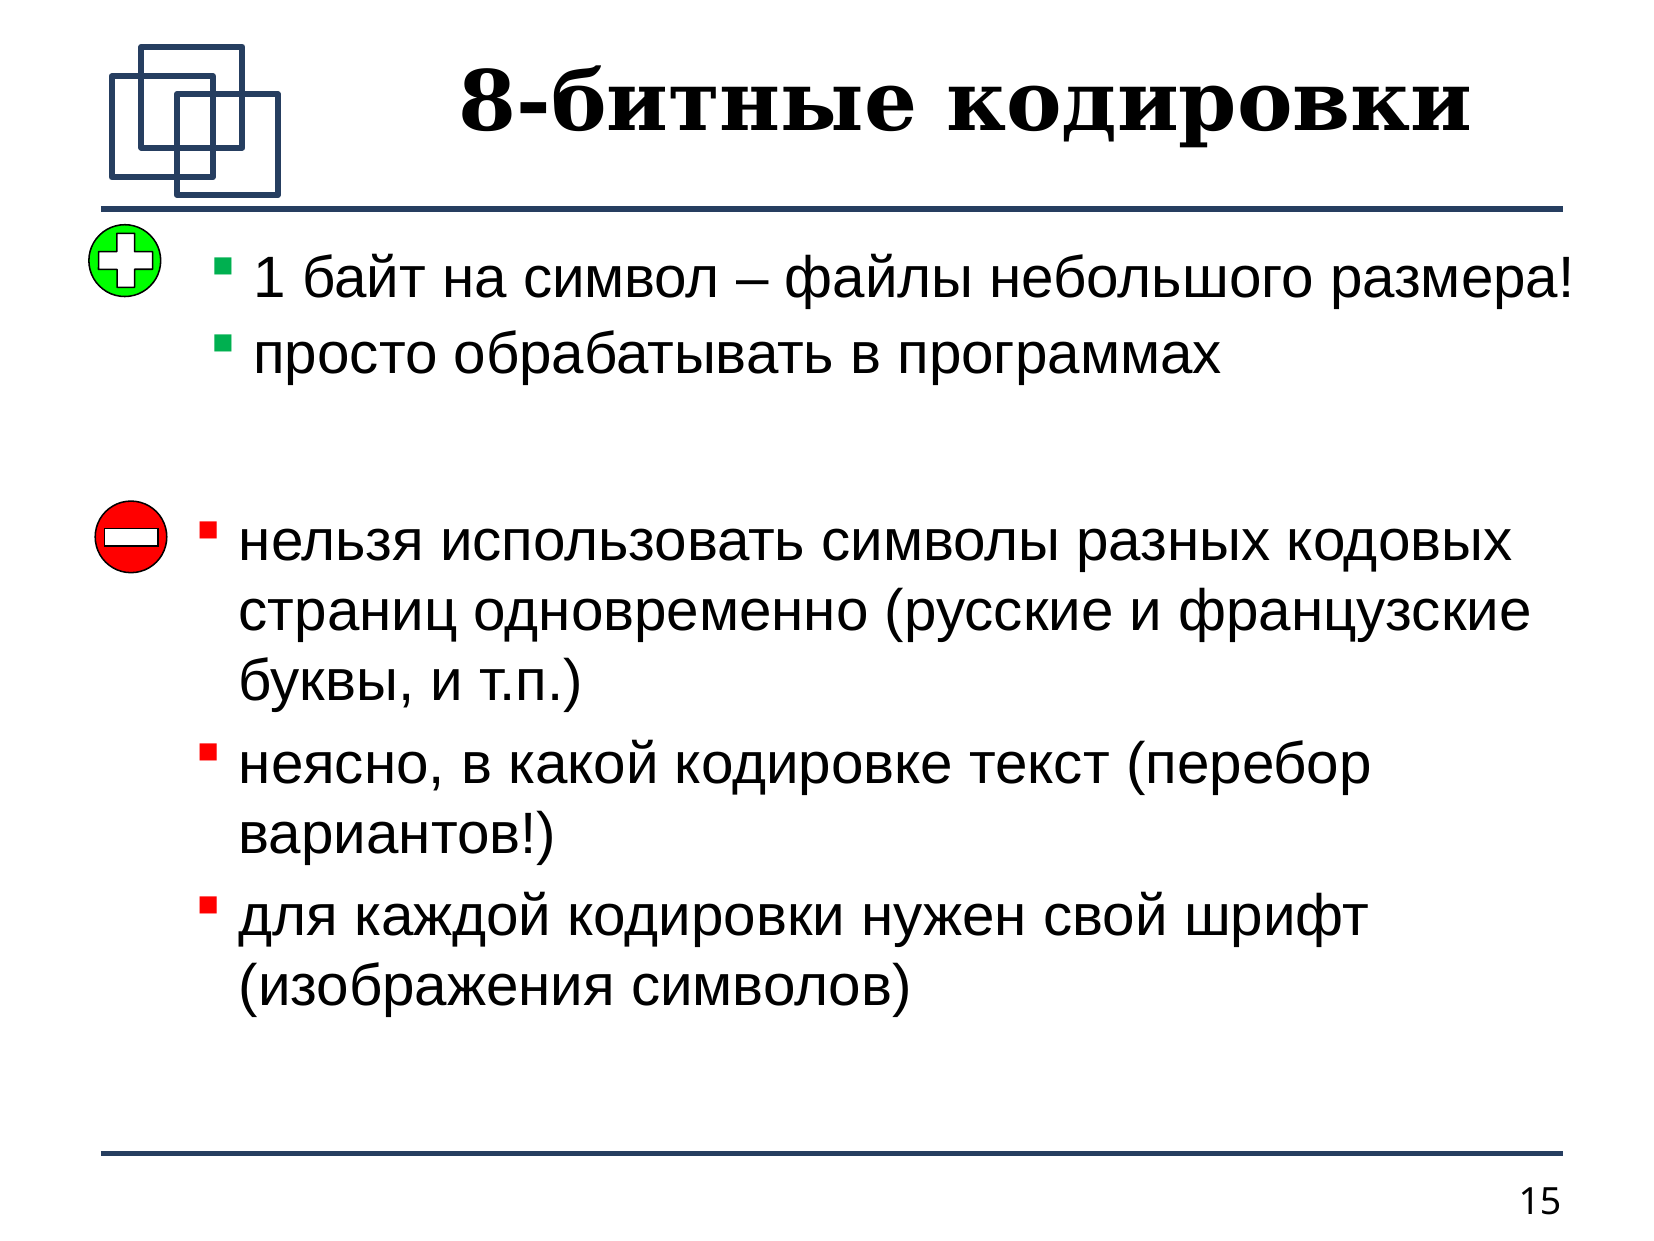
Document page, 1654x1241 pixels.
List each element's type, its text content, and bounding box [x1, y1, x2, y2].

text_box нельзя использовать символы разных кодовых страниц одновременно (русские и французские буквы, и т.п.) неясно, в какой кодировке текст (перебор вариантов!) для каждой кодировки нужен свой шрифт (изображения символов) [180, 494, 1619, 1026]
text_box [95, 501, 167, 573]
text_box [88, 224, 161, 297]
text_box 1 байт на символ – файлы небольшого размера! просто обрабатывать в программах [194, 224, 1630, 394]
title 8-битные кодировки [330, 34, 1571, 160]
